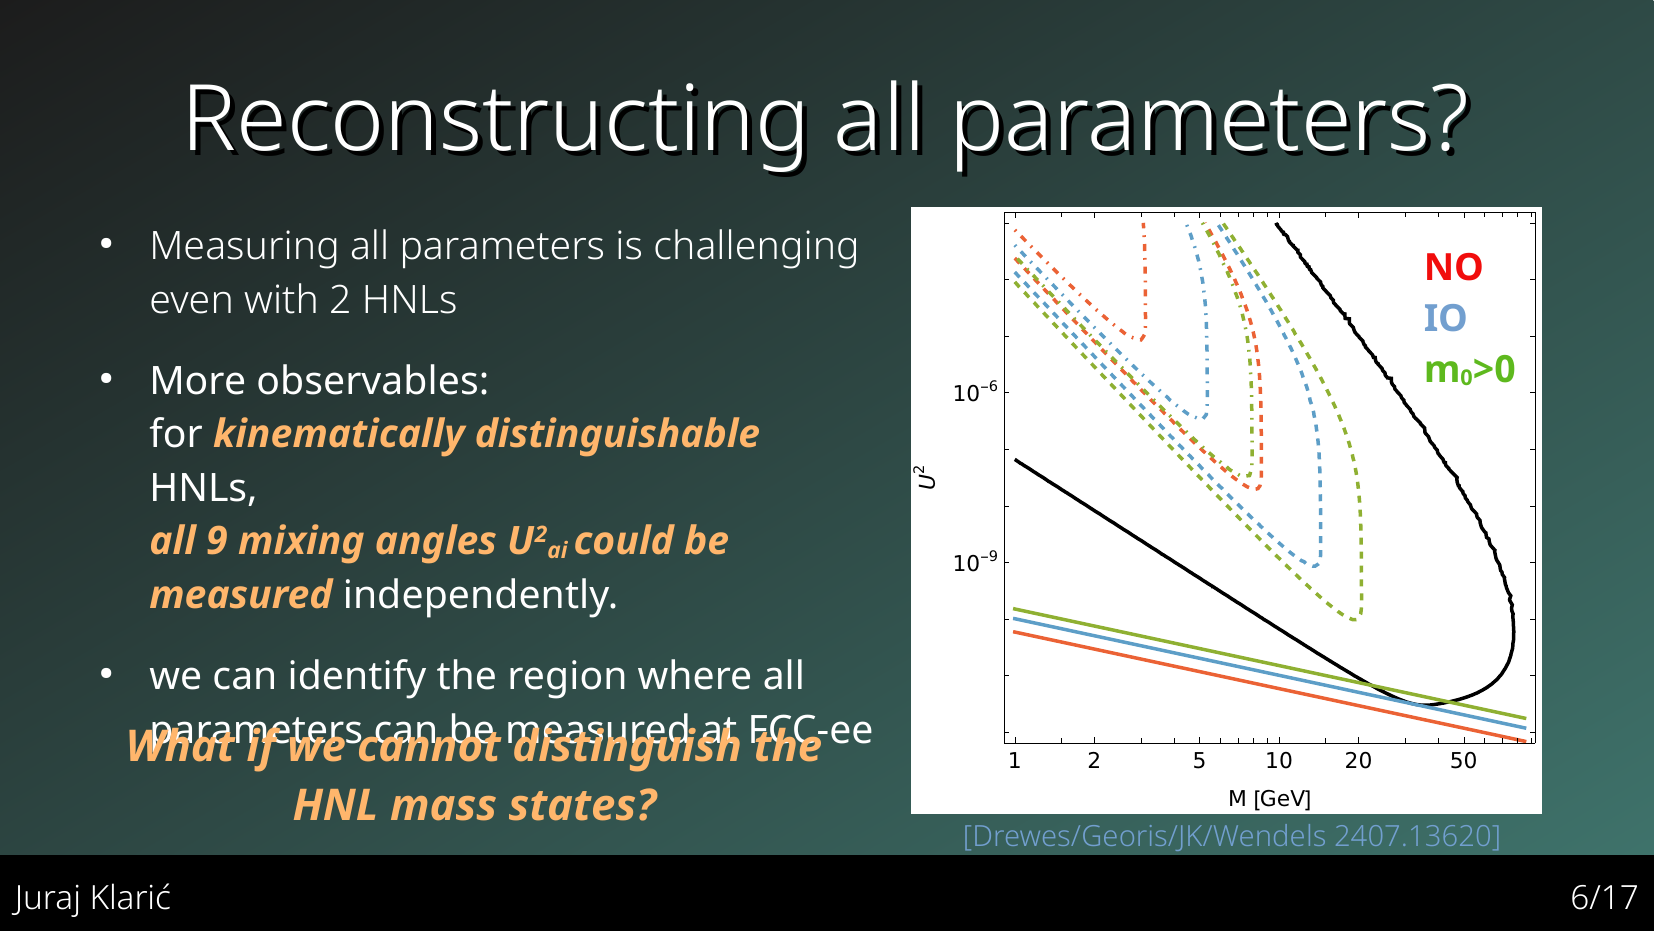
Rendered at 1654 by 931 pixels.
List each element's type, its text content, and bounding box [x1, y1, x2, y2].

picture [910, 207, 1543, 814]
text_box [Drewes/Georis/JK/Wendels 2407.13620] [948, 807, 1526, 893]
text_box What if we cannot distinguish the HNL mass states? [69, 707, 880, 827]
title Reconstructing all parameters? [82, 37, 1571, 193]
text_box NO IO m0>0 [1408, 232, 1525, 383]
list Measuring all parameters is challenging even with 2 HNLs More observables: for kinematically distinguishable HNLs, all 9 mixing angles U2ai could be measured independently. we can identify the region where all parameters can be measured at FCC-ee [82, 217, 880, 707]
